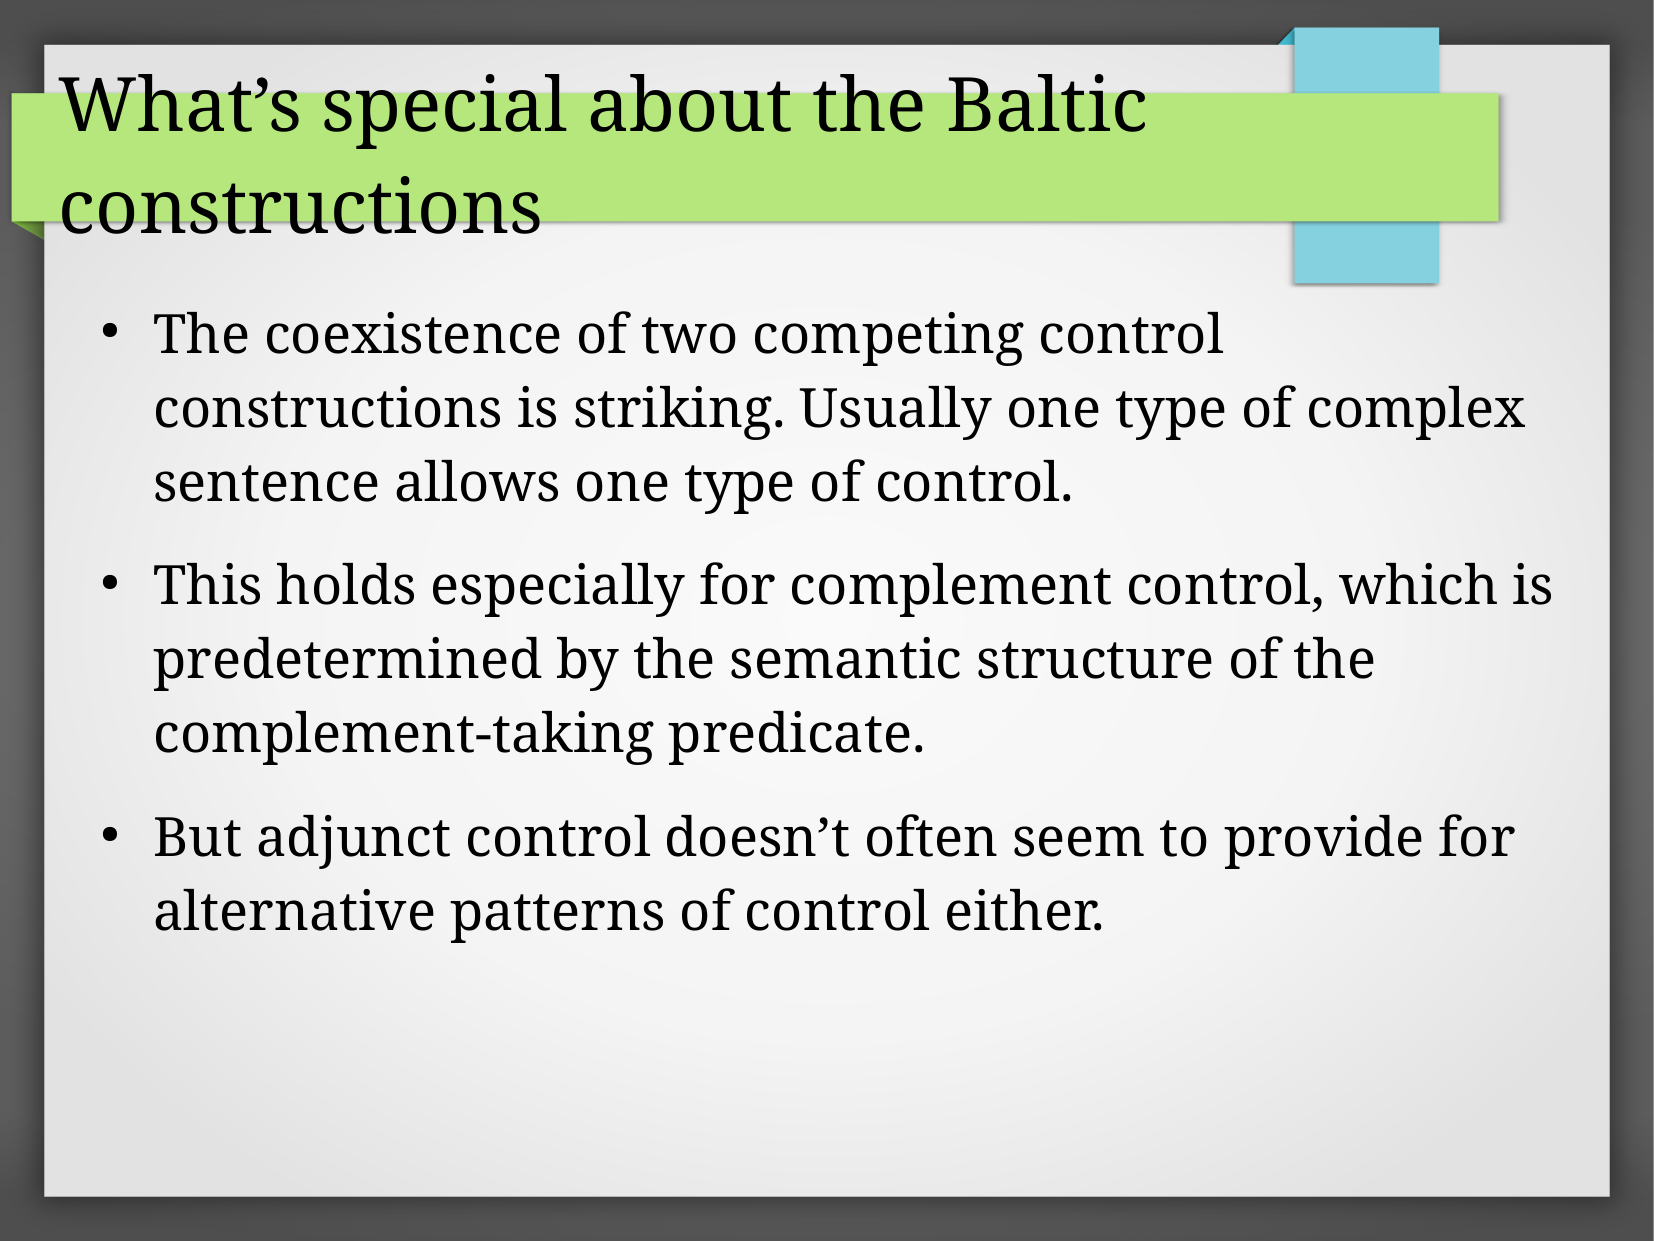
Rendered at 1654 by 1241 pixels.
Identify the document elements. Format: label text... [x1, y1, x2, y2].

picture [0, 0, 1654, 1241]
list The coexistence of two competing control constructions is striking. Usually one type of complex sentence allows one type of control. This holds especially for complement control, which is predetermined by the semantic structure of the complement-taking predicate. But adjunct control doesn’t often seem to provide for alternative patterns of control either. [82, 295, 1571, 1015]
title What’s special about the Baltic constructions [59, 61, 1524, 246]
